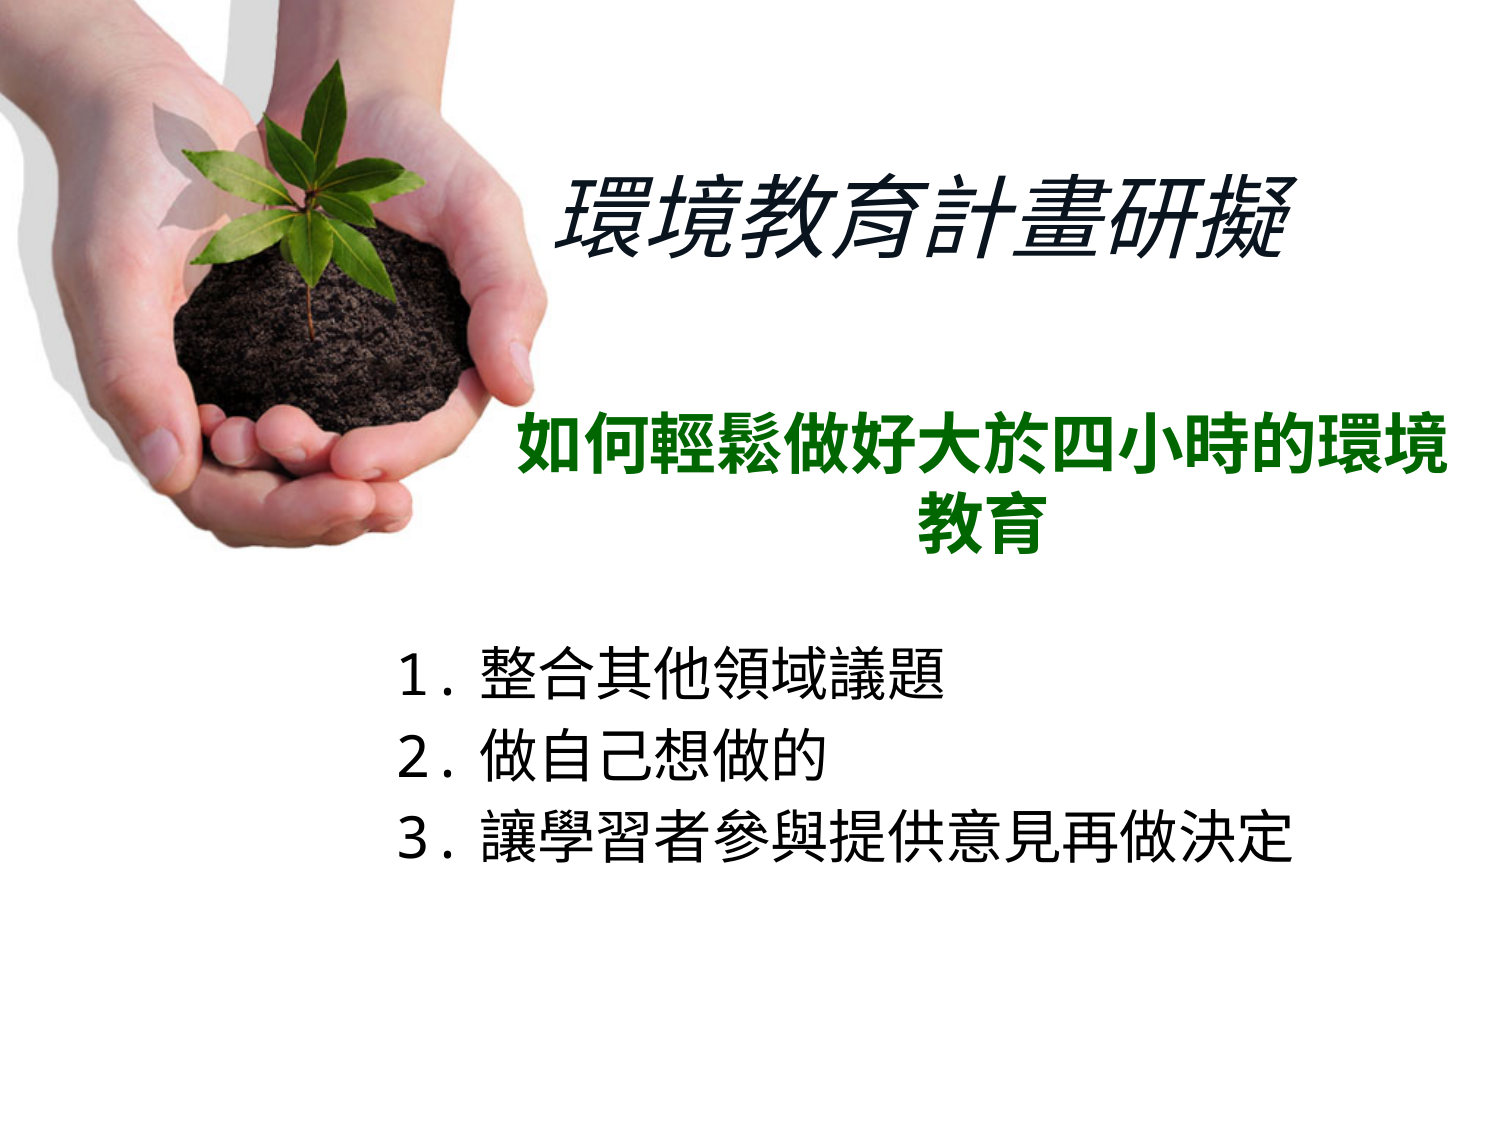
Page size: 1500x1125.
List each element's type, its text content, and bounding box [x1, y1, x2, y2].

title 如何輕鬆做好大於四小時的環境教育 [488, 428, 1479, 616]
text_box 環境教育計畫研擬 [536, 152, 1332, 278]
list 1.整合其他領域議題 2.做自己想做的 3.讓學習者參與提供意見再做決定 [380, 548, 1332, 993]
picture [0, 0, 1500, 1125]
